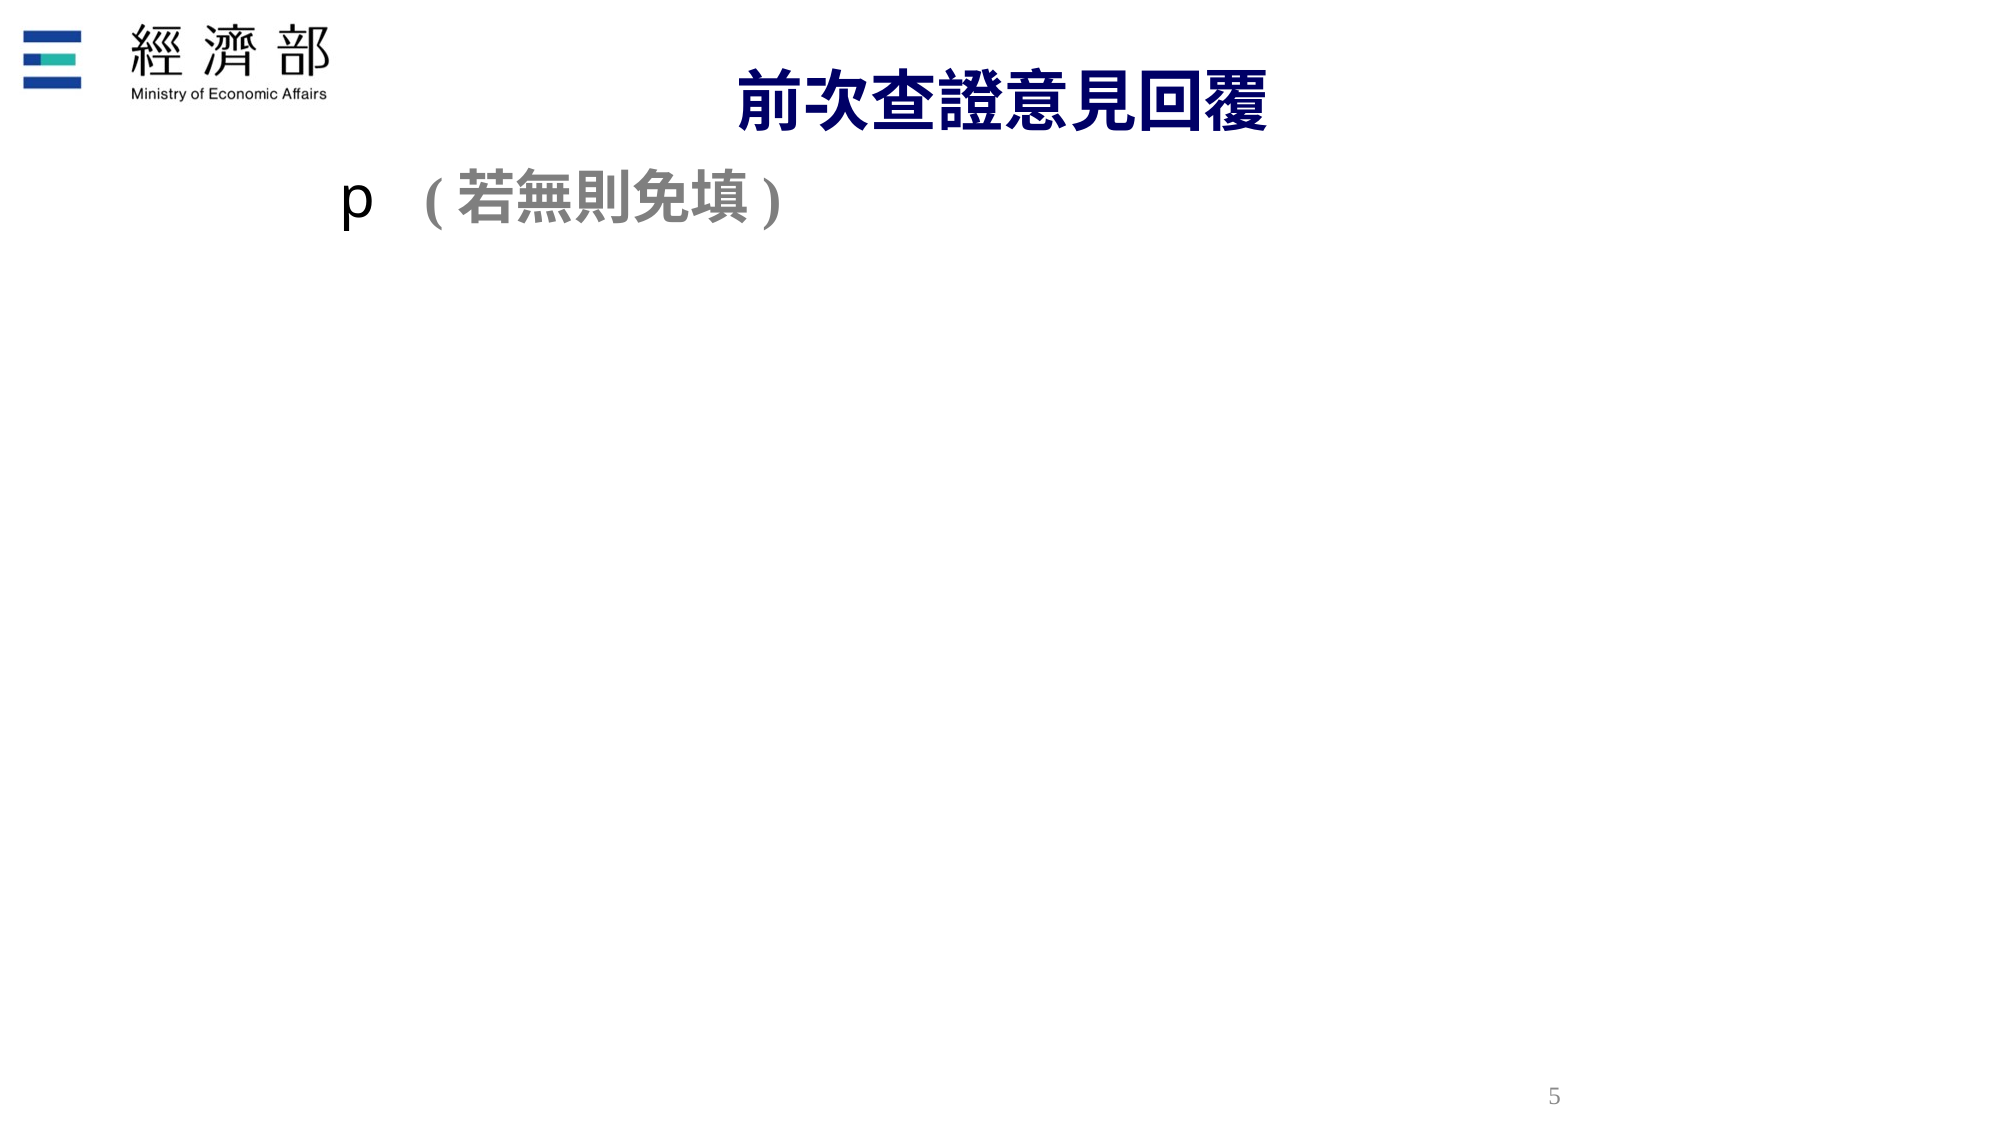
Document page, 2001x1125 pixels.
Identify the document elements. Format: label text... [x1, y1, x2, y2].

list (若無則免填) [324, 152, 1675, 1055]
title 前次查證意見回覆 [103, 38, 1904, 158]
text_box 4 [1533, 1065, 2000, 1125]
